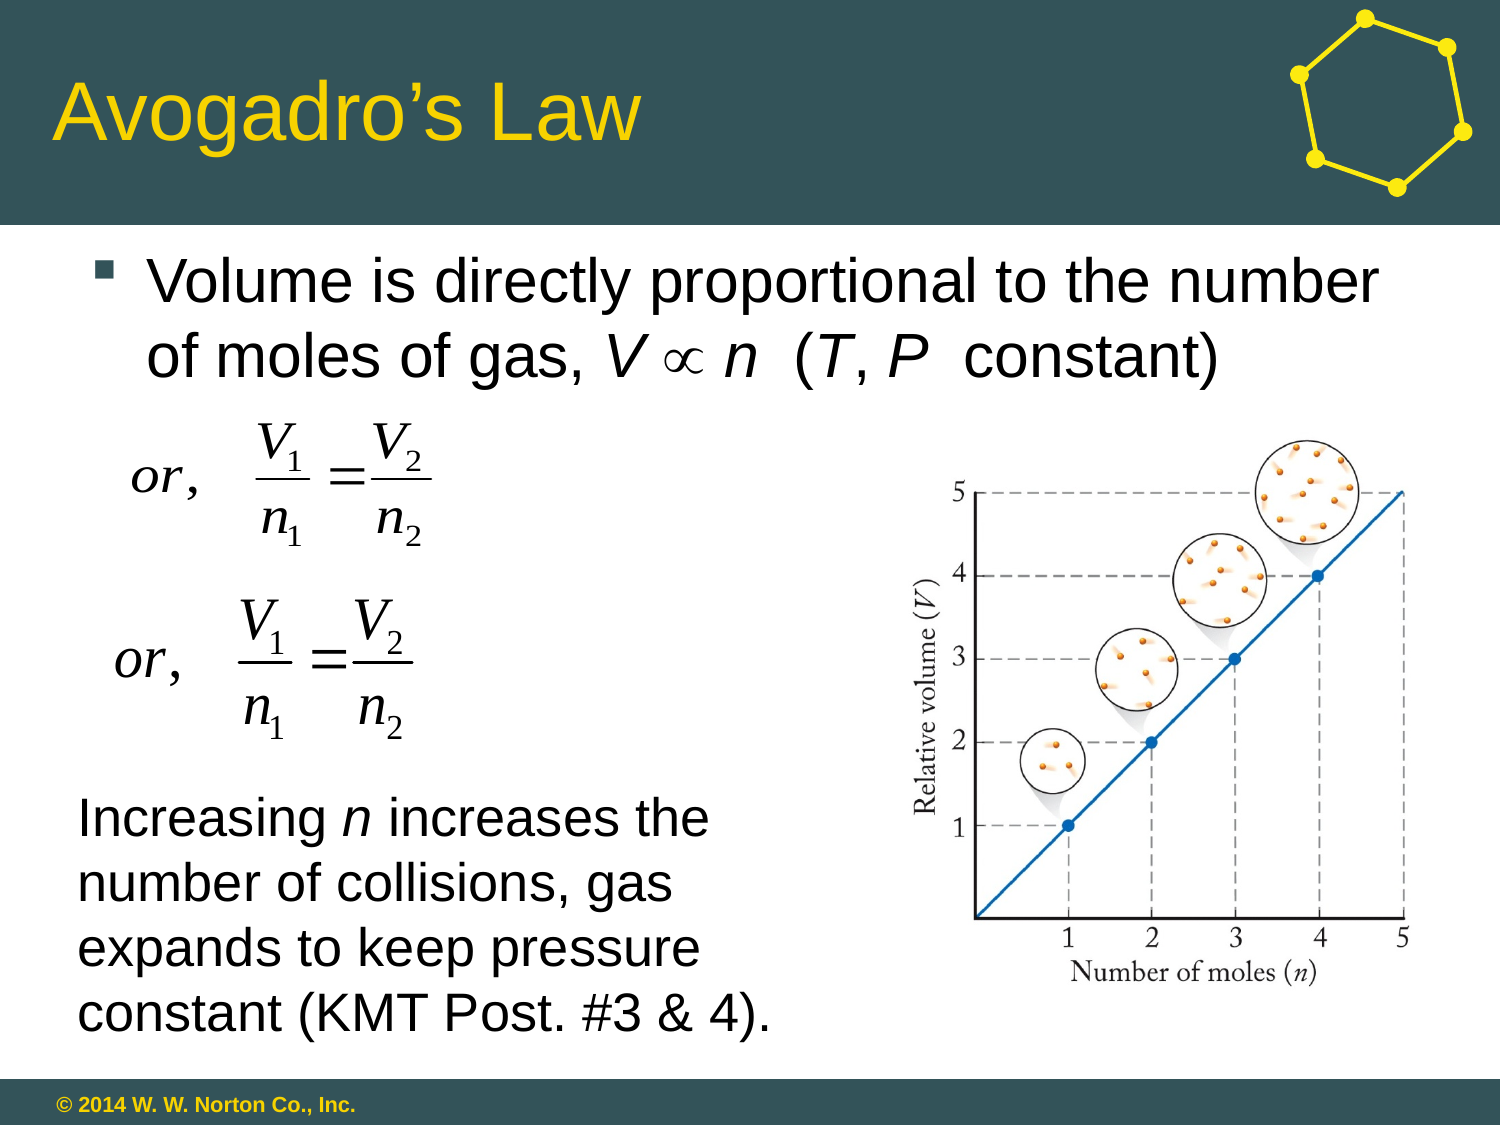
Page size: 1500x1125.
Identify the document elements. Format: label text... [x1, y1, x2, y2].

chart [122, 408, 442, 559]
title Avogadro’s Law [37, 19, 1118, 195]
list Volume is directly proportional to the number of moles of gas, V  n (T, P constant) [75, 232, 1425, 446]
picture [902, 432, 1416, 997]
chart [106, 582, 423, 753]
text_box Increasing n increases the number of collisions, gas expands to keep pressure constant (KMT Post. #3 & 4). [0, 774, 813, 1050]
